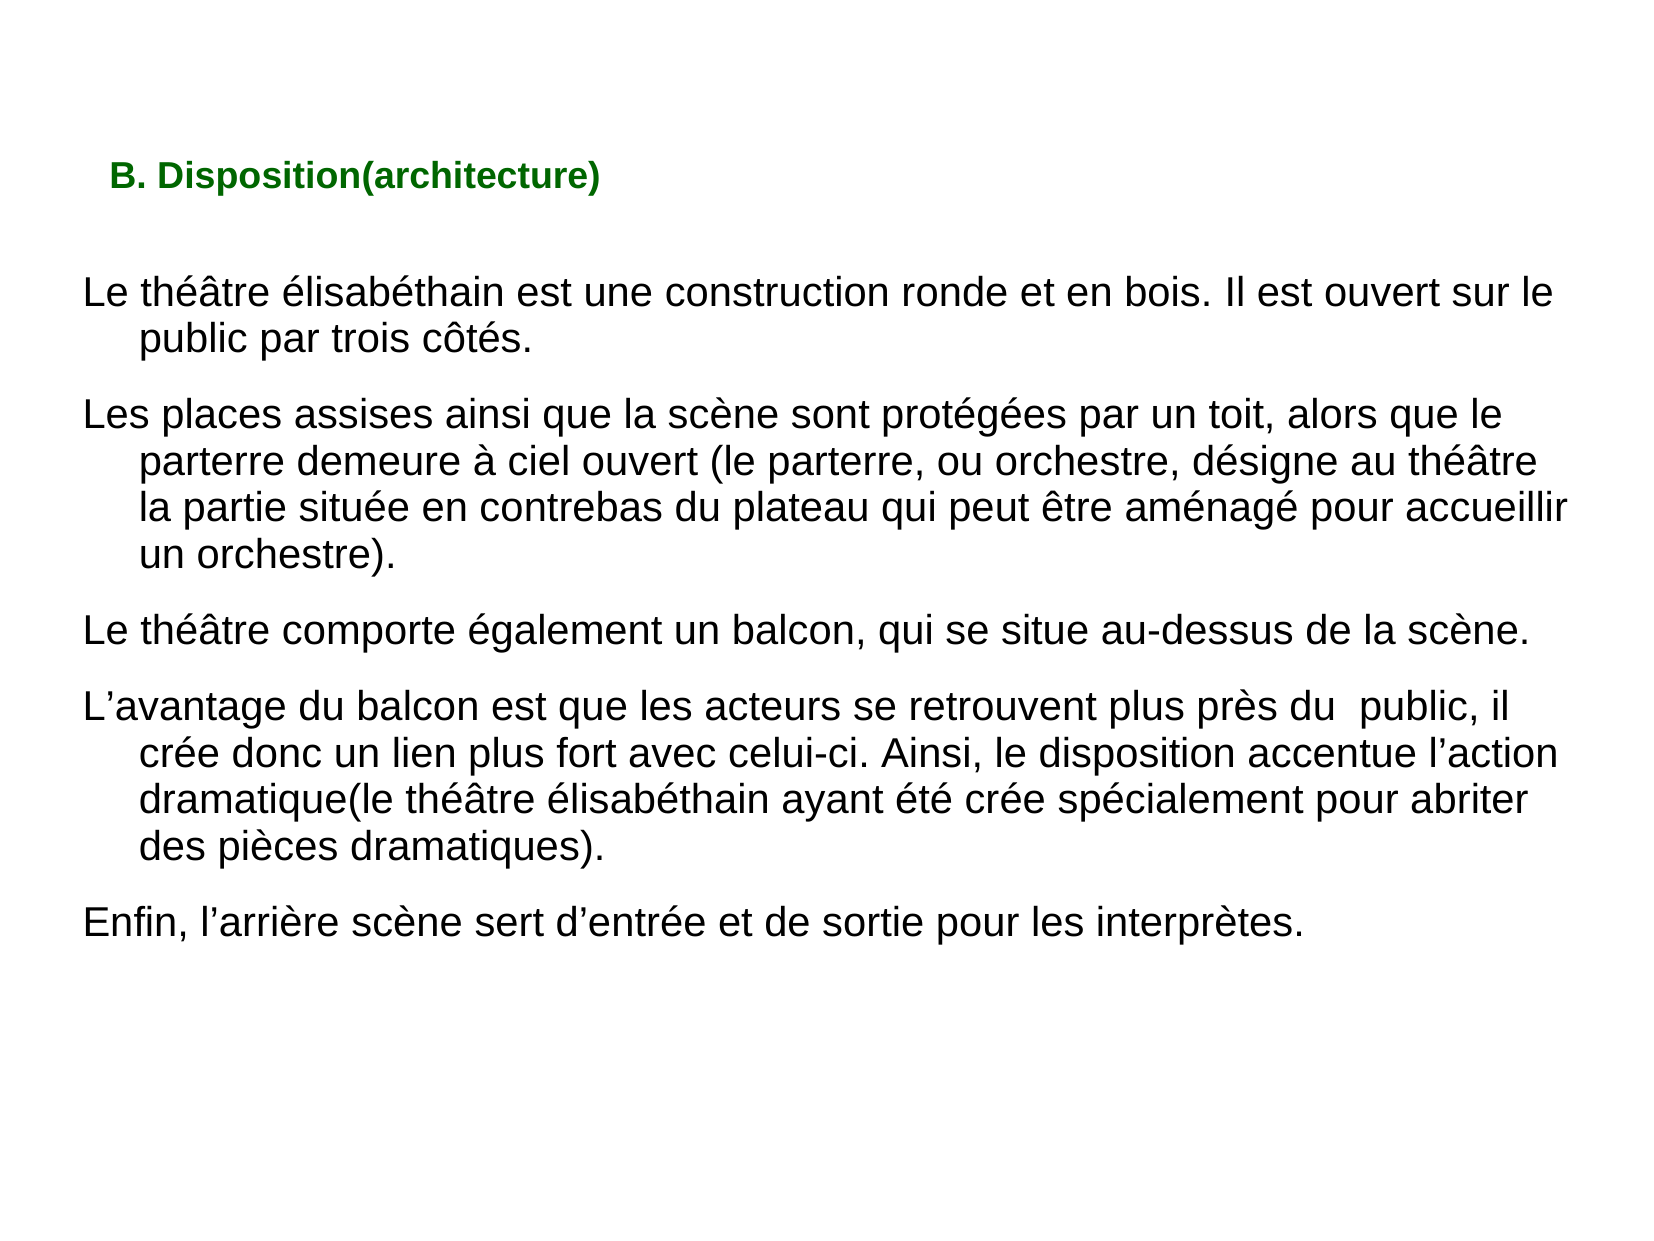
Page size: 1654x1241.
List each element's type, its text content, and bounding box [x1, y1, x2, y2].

text_box B. Disposition(architecture) [94, 147, 638, 205]
list Le théâtre élisabéthain est une construction ronde et en bois. Il est ouvert sur le public par trois côtés. Les places assises ainsi que la scène sont protégées par un toit, alors que le parterre demeure à ciel ouvert (le parterre, ou orchestre, désigne au théâtre la partie située en contrebas du plateau qui peut être aménagé pour accueillir un orchestre). Le théâtre comporte également un balcon, qui se situe au-dessus de la scène. L’avantage du balcon est que les acteurs se retrouvent plus près du public, il crée donc un lien plus fort avec celui-ci. Ainsi, le disposition accentue l’action dramatique(le théâtre élisabéthain ayant été crée spécialement pour abriter des pièces dramatiques). Enfin, l’arrière scène sert d’entrée et de sortie pour les interprètes. [82, 184, 1571, 1241]
